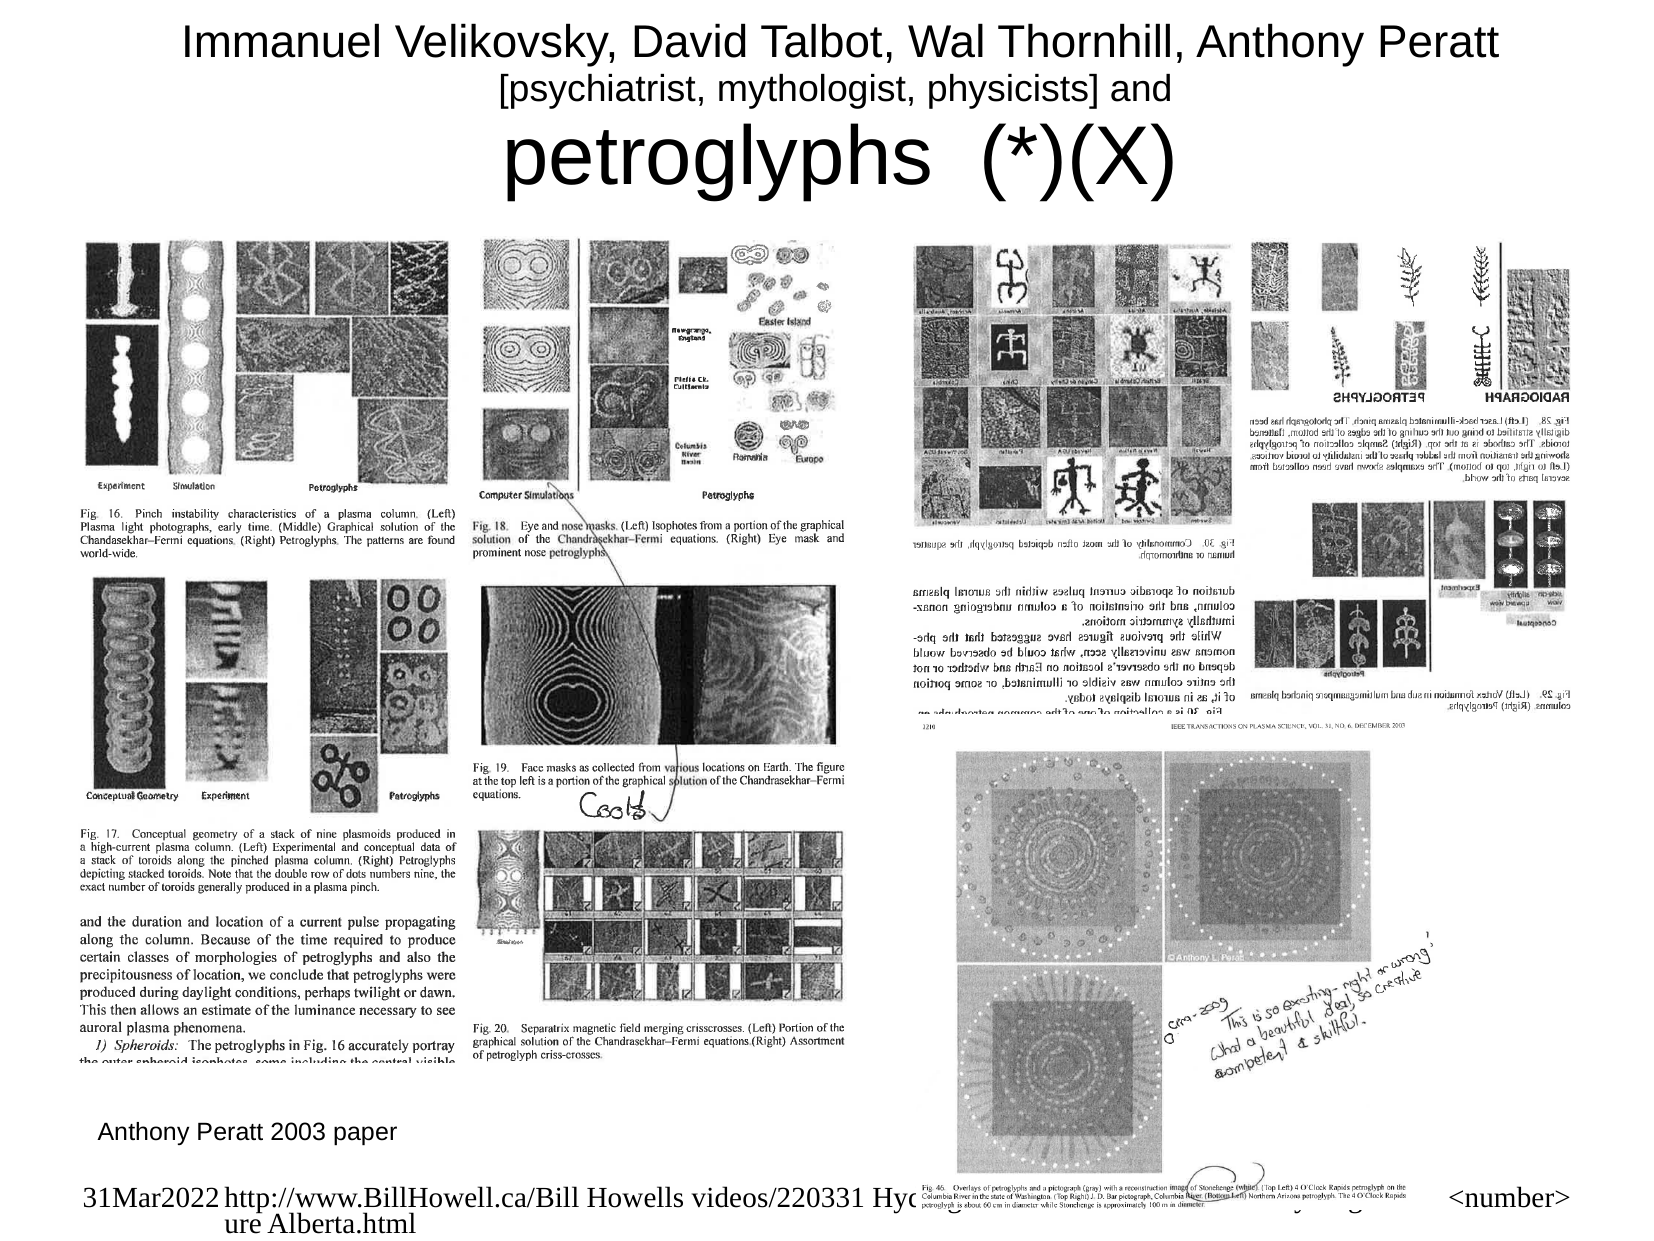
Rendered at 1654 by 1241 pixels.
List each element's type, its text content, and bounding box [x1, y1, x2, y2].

picture [909, 236, 1571, 714]
picture [916, 719, 1439, 1210]
picture [78, 236, 851, 1063]
title Immanuel Velikovsky, David Talbot, Wal Thornhill, Anthony Peratt [psychiatrist, mythologist, physicists] and petroglyphs (*)(X) [79, 11, 1568, 208]
text_box Anthony Peratt 2003 paper [82, 1110, 756, 1154]
